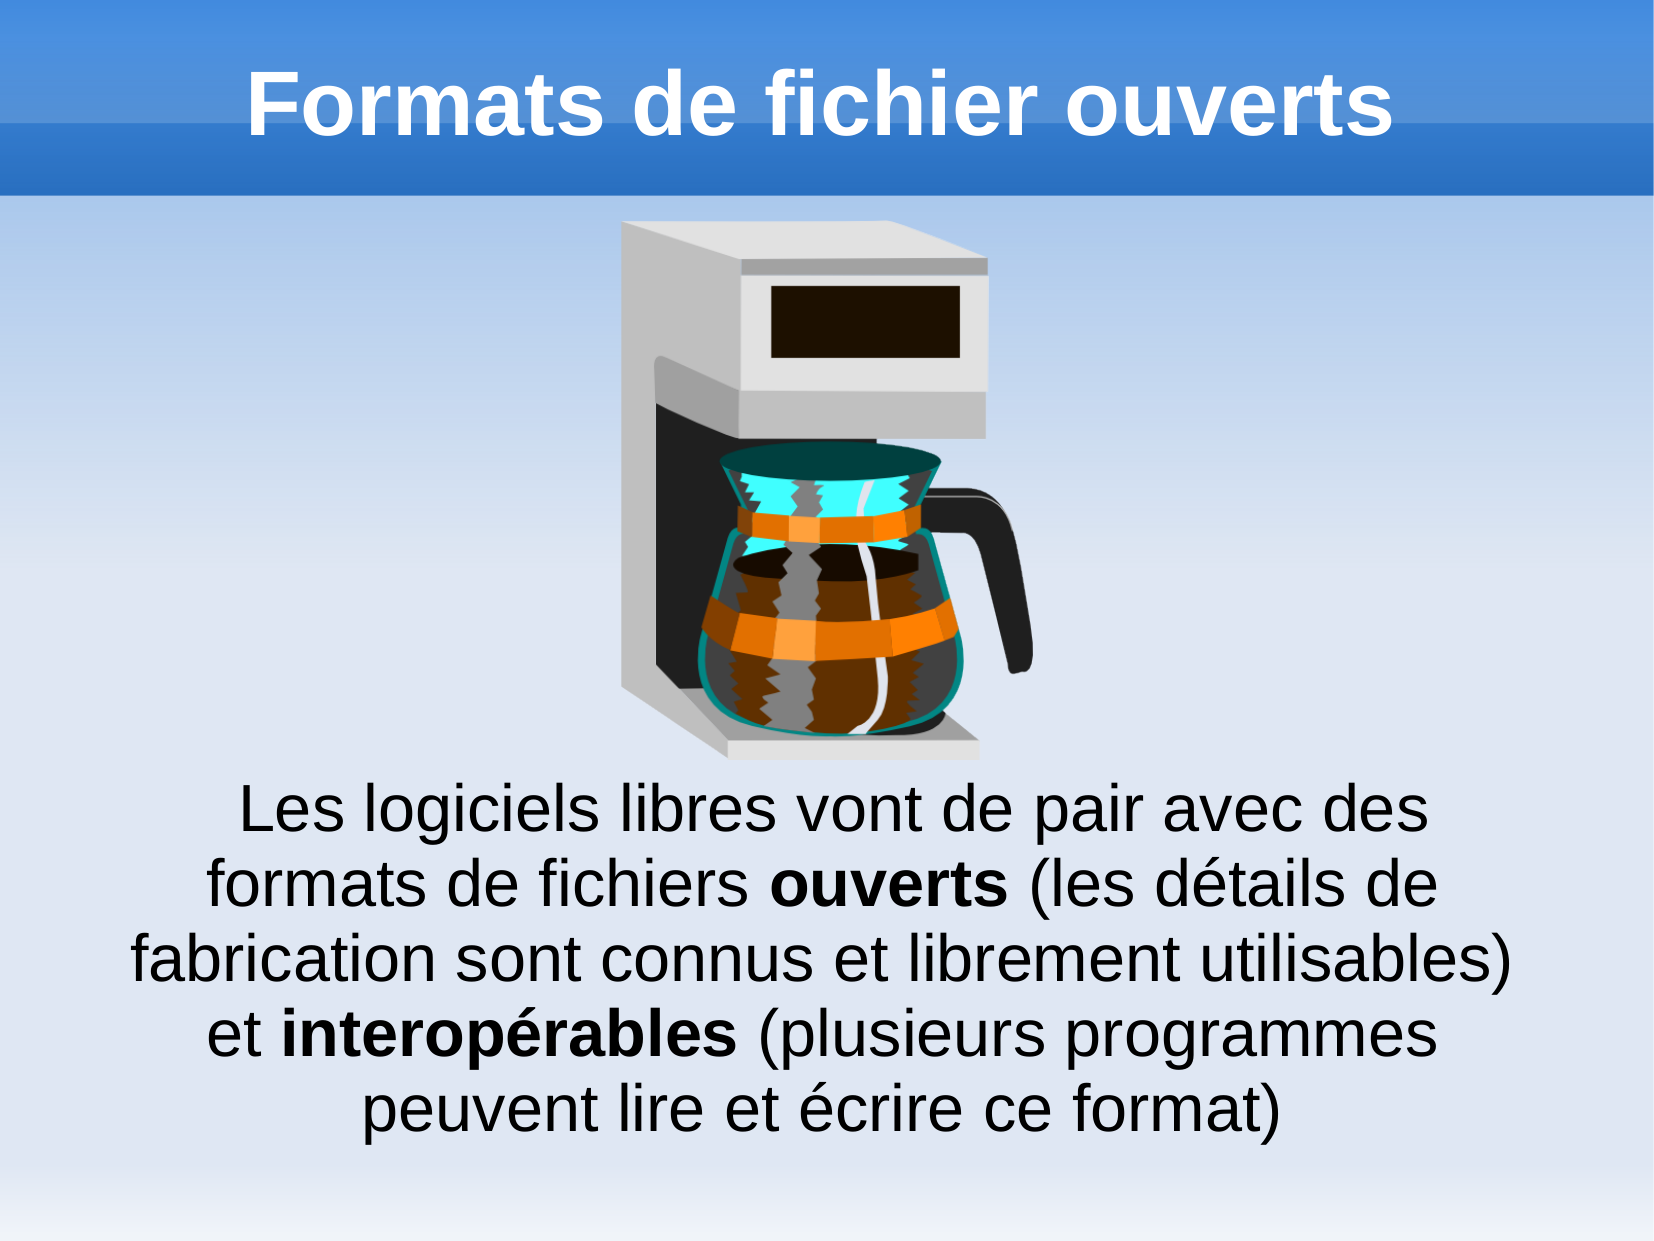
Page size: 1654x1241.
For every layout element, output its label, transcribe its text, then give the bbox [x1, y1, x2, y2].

picture [0, 0, 1654, 1241]
text_box Les logiciels libres vont de pair avec des formats de fichiers ouverts (les détails de fabrication sont connus et librement utilisables) et interopérables (plusieurs programmes peuvent lire et écrire ce format) [93, 764, 1553, 1200]
title Formats de fichier ouverts [76, 0, 1565, 208]
